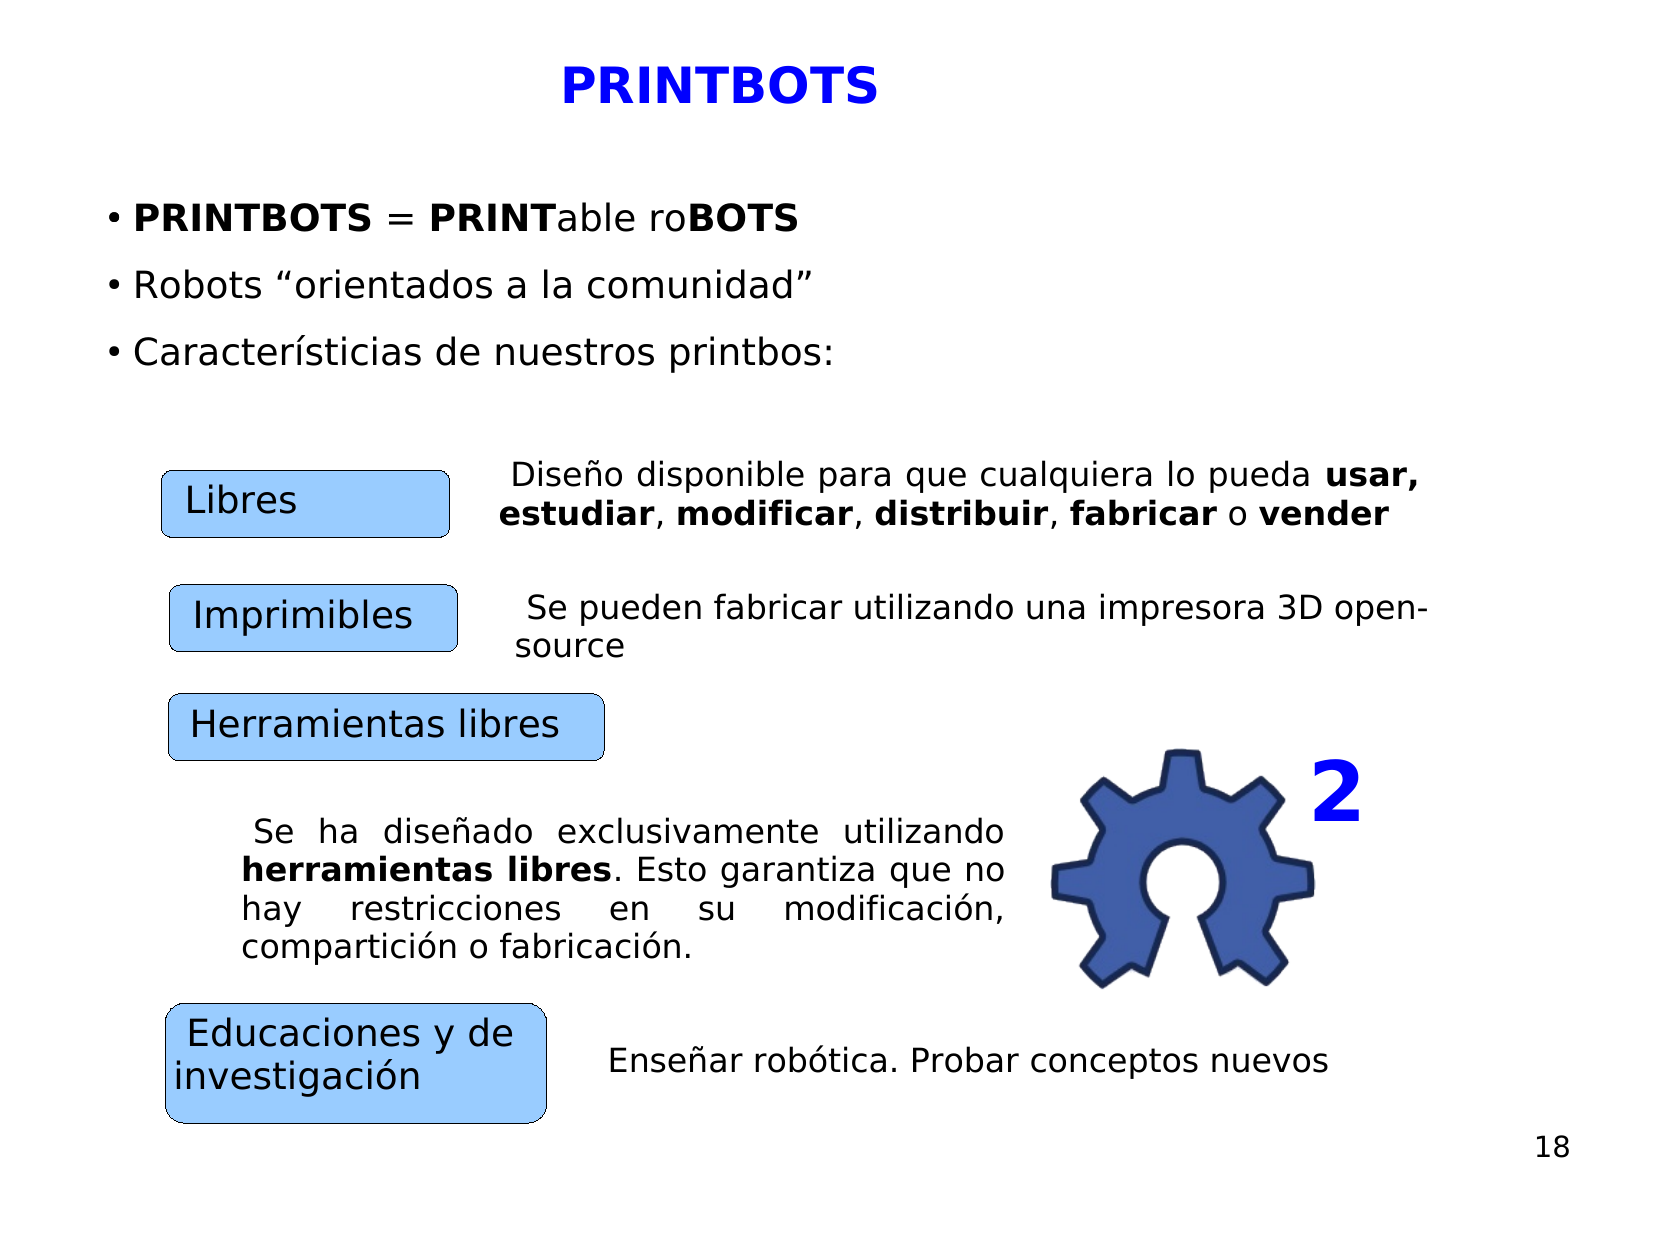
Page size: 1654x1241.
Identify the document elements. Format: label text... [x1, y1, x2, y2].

text_box PRINTBOTS [545, 49, 1148, 123]
text_box [165, 1107, 547, 1124]
text_box Enseñar robótica. Probar conceptos nuevos [581, 1033, 1387, 1111]
picture [1050, 748, 1316, 991]
text_box [92, 189, 1265, 267]
text_box Libres [156, 471, 452, 539]
text_box 2 [1293, 737, 1358, 850]
text_box PRINTBOTS = PRINTable roBOTS Robots “orientados a la comunidad” Característicias de nuestros printbos: [92, 267, 1265, 383]
text_box Herramientas libres [161, 695, 607, 763]
text_box Diseño disponible para que cualquiera lo pueda usar, estudiar, modificar, distribuir, fabricar o vender [483, 448, 1539, 541]
text_box Se ha diseñado exclusivamente utilizando herramientas libres. Esto garantiza que no hay restricciones en su modificación, compartición o fabricación. [226, 805, 1068, 975]
text_box Se pueden fabricar utilizando una impresora 3D open-source [499, 581, 1555, 674]
text_box Imprimibles [164, 586, 460, 654]
text_box Educaciones y de investigación [158, 1004, 604, 1107]
